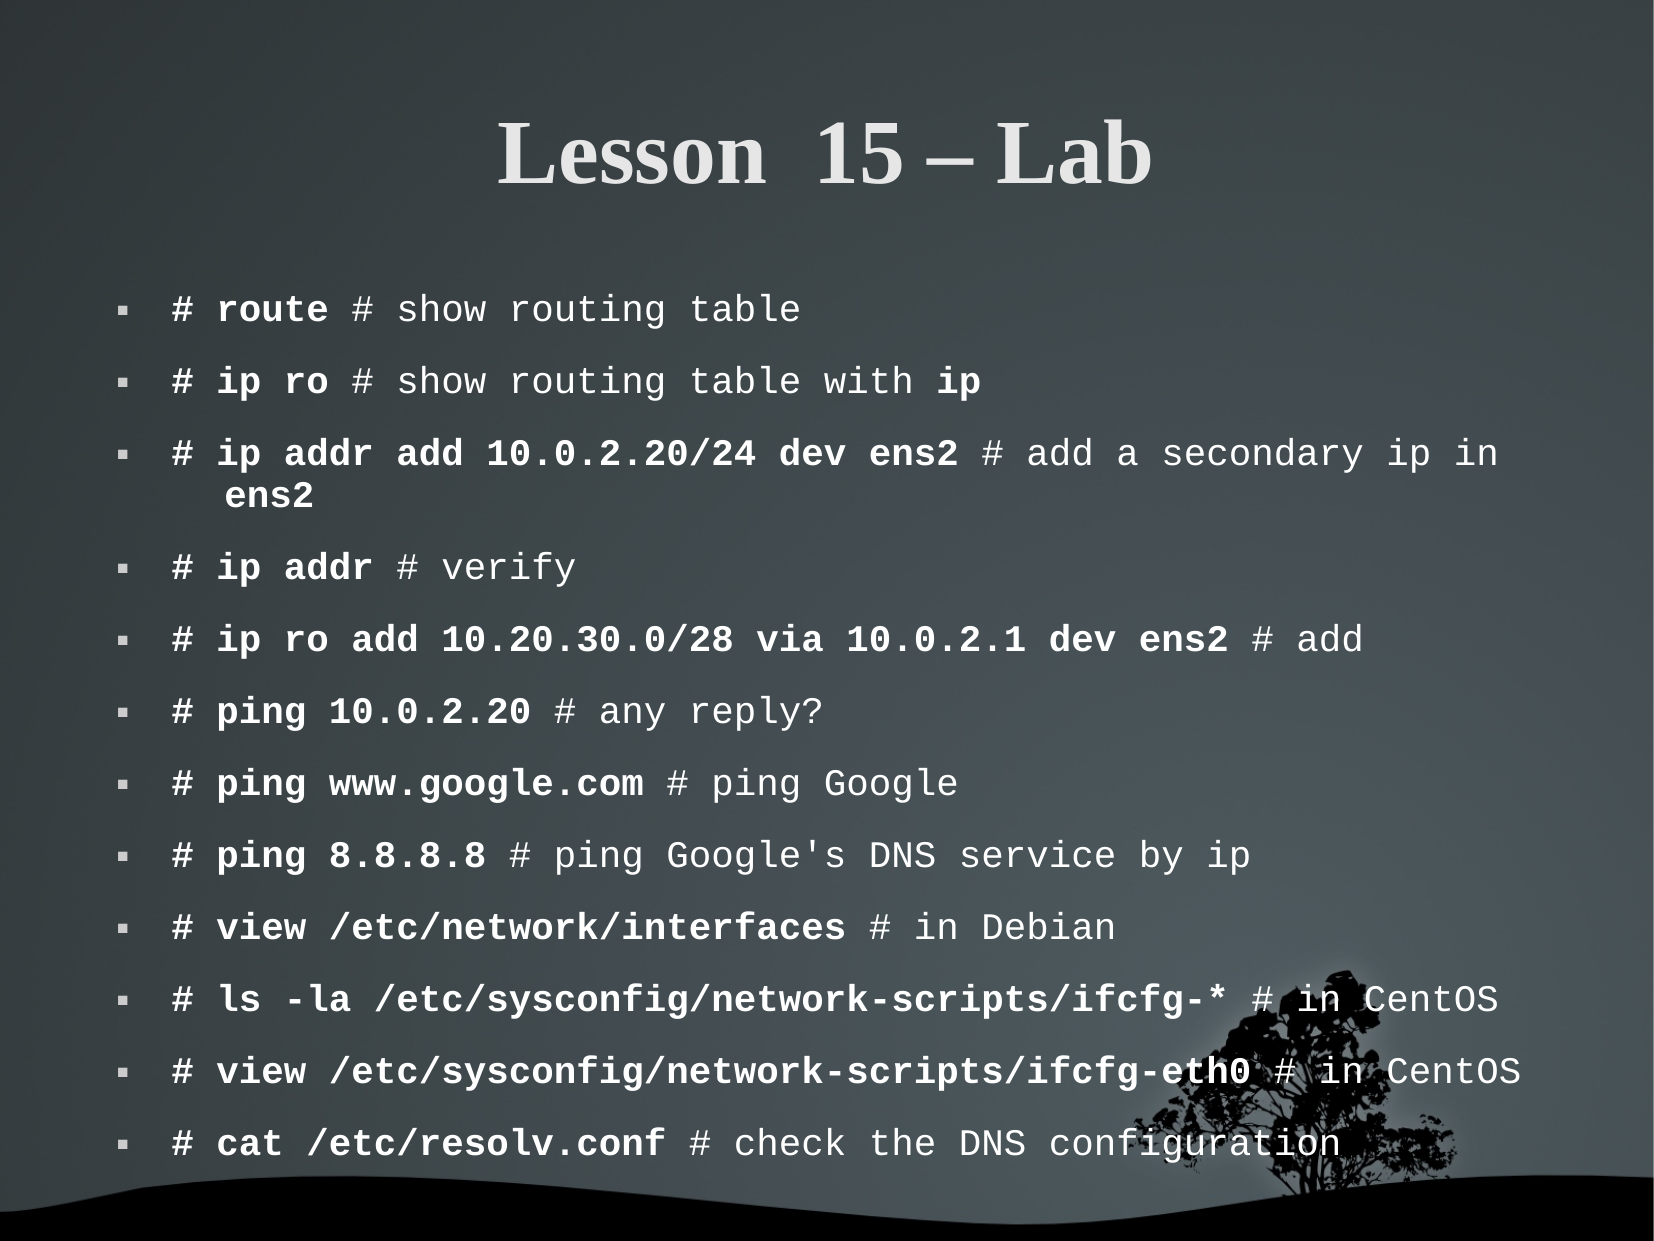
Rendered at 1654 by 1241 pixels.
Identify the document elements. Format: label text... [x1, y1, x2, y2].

list # route # show routing table # ip ro # show routing table with ip # ip addr add 10.0.2.20/24 dev ens2 # add a secondary ip in ens2 # ip addr # verify # ip ro add 10.20.30.0/28 via 10.0.2.1 dev ens2 # add # ping 10.0.2.20 # any reply? # ping www.google.com # ping Google # ping 8.8.8.8 # ping Google's DNS service by ip # view /etc/network/interfaces # in Debian # ls -la /etc/sysconfig/network-scripts/ifcfg-* # in CentOS # view /etc/sysconfig/network-scripts/ifcfg-eth0 # in CentOS # cat /etc/resolv.conf # check the DNS configuration [82, 290, 1571, 1109]
picture [0, 0, 1654, 1241]
title Lesson 15 – Lab [82, 49, 1571, 257]
